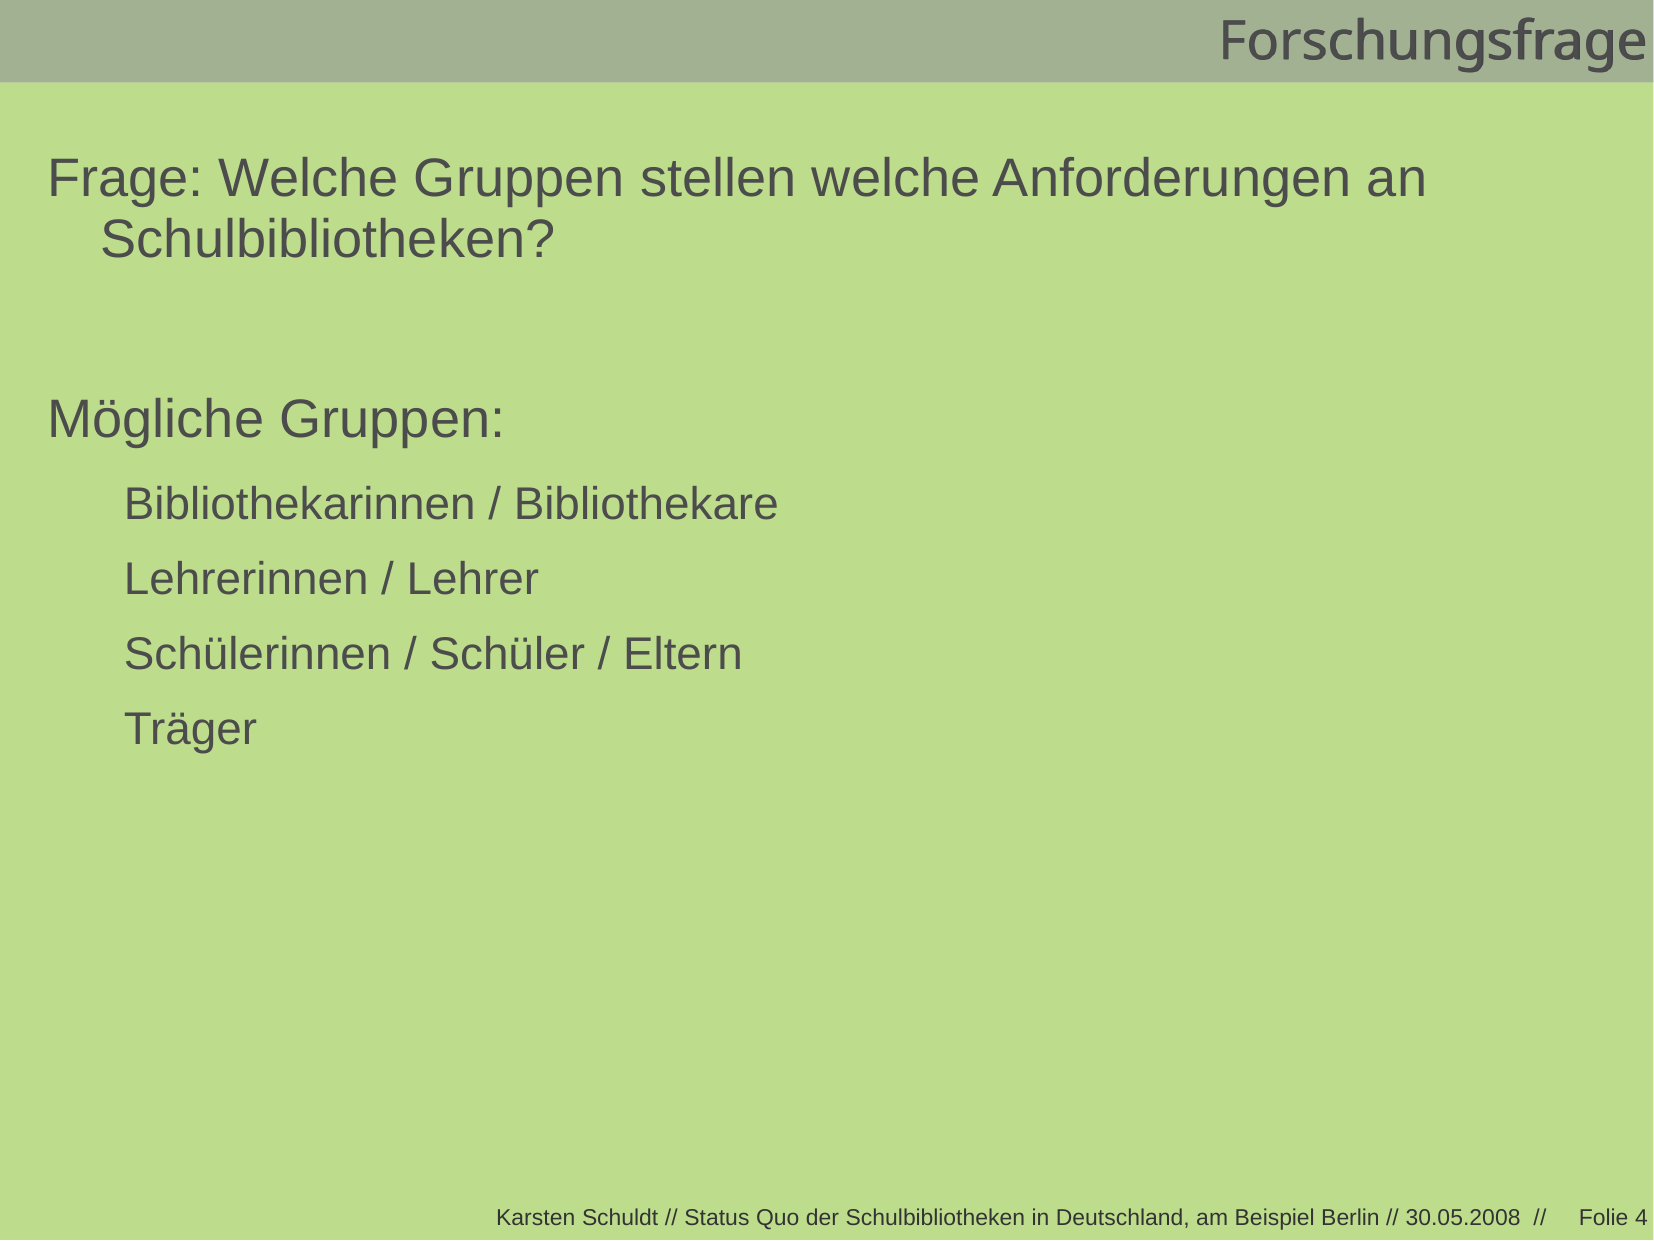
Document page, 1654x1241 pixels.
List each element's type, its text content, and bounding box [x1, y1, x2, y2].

title Forschungsfrage [0, 0, 1654, 83]
list Frage: Welche Gruppen stellen welche Anforderungen an Schulbibliotheken? Mögliche Gruppen: Bibliothekarinnen / Bibliothekare Lehrerinnen / Lehrer Schülerinnen / Schüler / Eltern Träger [29, 147, 1625, 1034]
